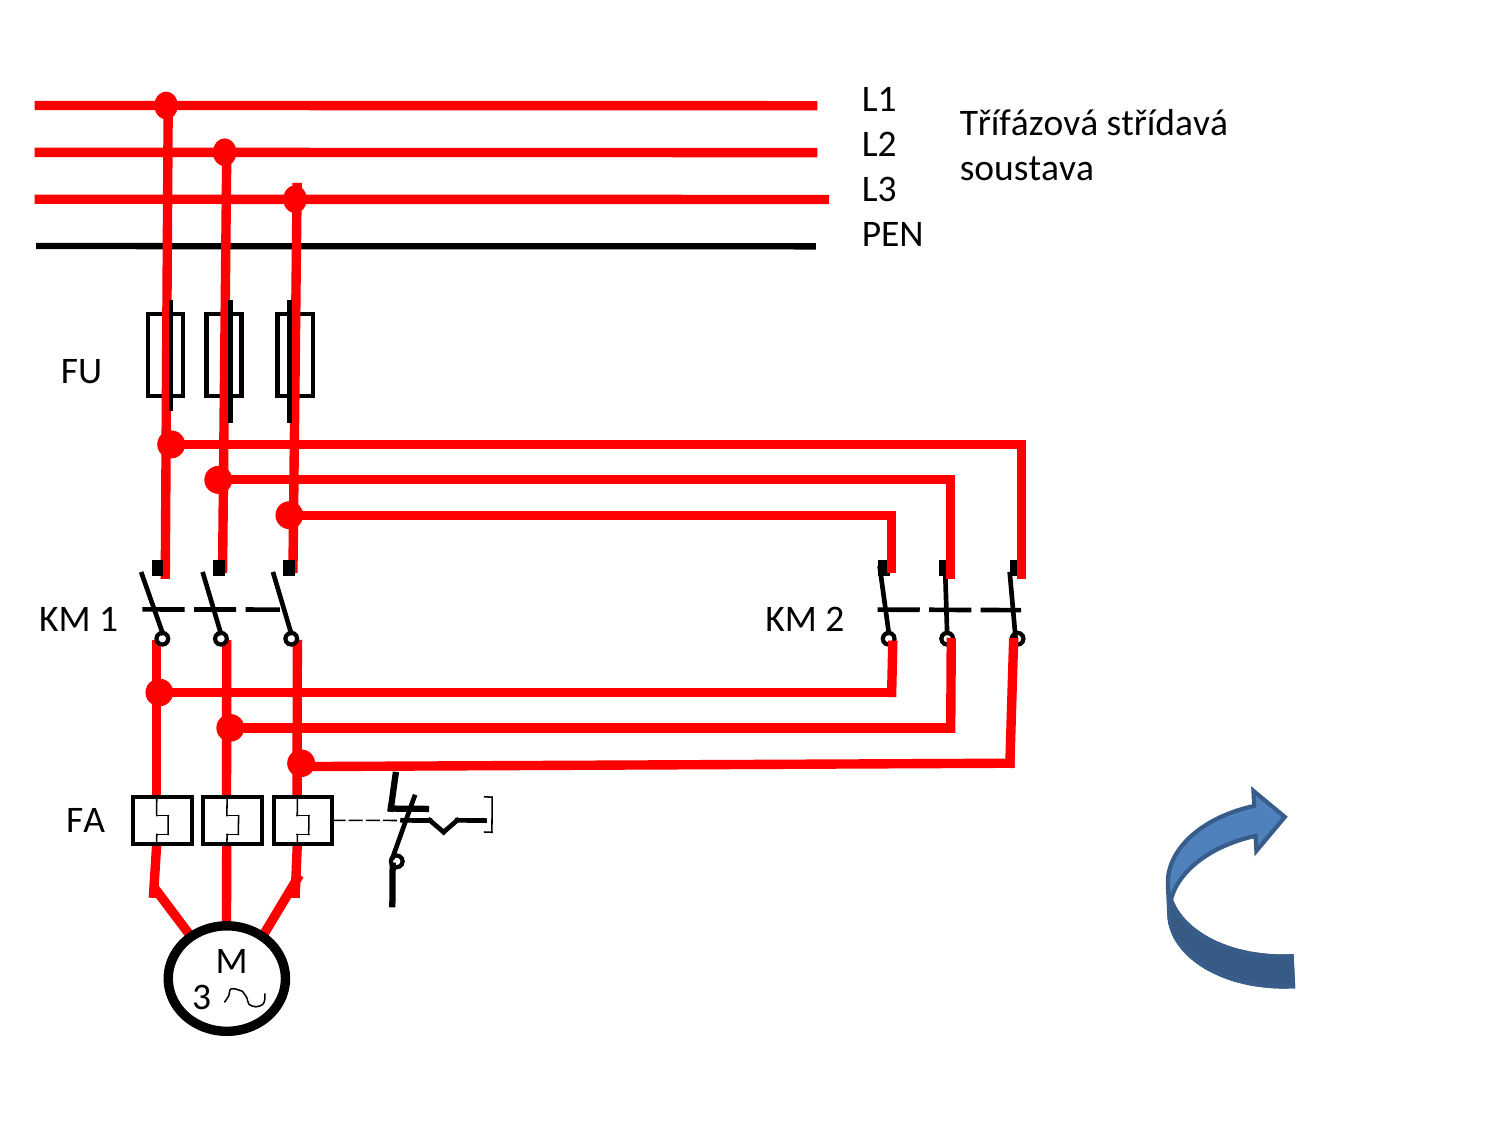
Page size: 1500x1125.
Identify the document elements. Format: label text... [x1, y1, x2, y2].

text_box [1167, 790, 1294, 987]
text_box FU [46, 337, 117, 399]
text_box [215, 140, 235, 165]
text_box [132, 796, 167, 844]
text_box [147, 314, 162, 397]
text_box [879, 562, 888, 575]
text_box [199, 937, 286, 1032]
text_box [147, 680, 171, 705]
text_box [299, 796, 333, 844]
text_box [233, 314, 242, 397]
text_box [156, 633, 169, 645]
text_box M [200, 928, 263, 990]
text_box [1011, 562, 1017, 575]
text_box KM 1 [24, 586, 134, 647]
text_box [285, 562, 293, 575]
text_box [285, 633, 298, 645]
text_box [273, 796, 308, 844]
text_box [285, 187, 305, 211]
text_box [215, 633, 227, 645]
text_box [153, 562, 162, 575]
text_box [277, 314, 287, 397]
text_box [158, 796, 192, 844]
text_box FA [51, 786, 121, 848]
text_box [206, 467, 230, 492]
text_box [206, 314, 220, 397]
text_box [156, 93, 176, 118]
text_box 3 [177, 964, 253, 1025]
text_box Třífázová střídavá soustava [945, 90, 1306, 196]
text_box [941, 633, 953, 645]
text_box [215, 562, 223, 575]
text_box [882, 633, 895, 645]
text_box [173, 314, 183, 397]
text_box [228, 796, 262, 844]
text_box KM 2 [750, 586, 860, 647]
text_box [300, 314, 313, 397]
text_box [277, 503, 301, 528]
text_box [289, 751, 313, 775]
text_box M [236, 955, 241, 964]
text_box M [221, 955, 227, 964]
text_box [168, 931, 200, 1007]
text_box [390, 855, 403, 868]
text_box [159, 432, 184, 457]
text_box [203, 796, 237, 844]
text_box [218, 716, 242, 740]
text_box [1018, 632, 1024, 645]
text_box L1 L2 L3 PEN [847, 66, 939, 262]
text_box [941, 562, 946, 575]
